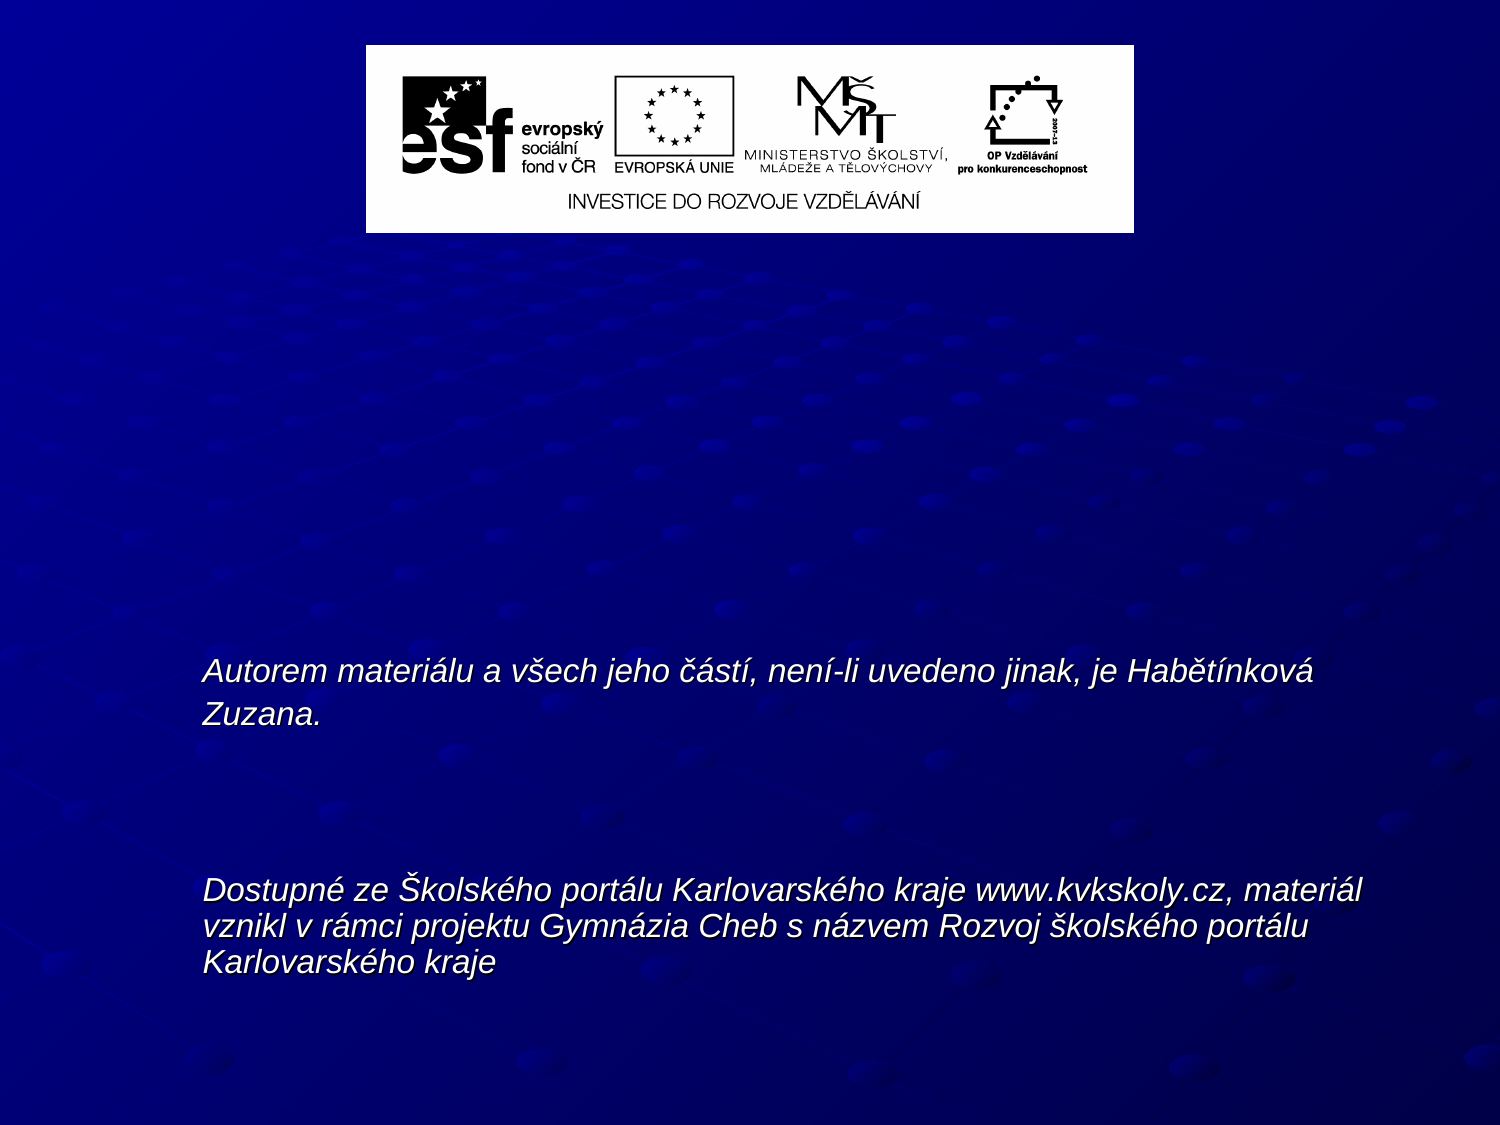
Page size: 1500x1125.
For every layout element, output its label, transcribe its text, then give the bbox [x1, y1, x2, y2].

picture [366, 45, 1134, 233]
list Autorem materiálu a všech jeho částí, není-li uvedeno jinak, je Habětínková Zuzana. Dostupné ze Školského portálu Karlovarského kraje www.kvkskoly.cz, materiál vznikl v rámci projektu Gymnázia Cheb s názvem Rozvoj školského portálu Karlovarského kraje [75, 262, 1426, 1005]
